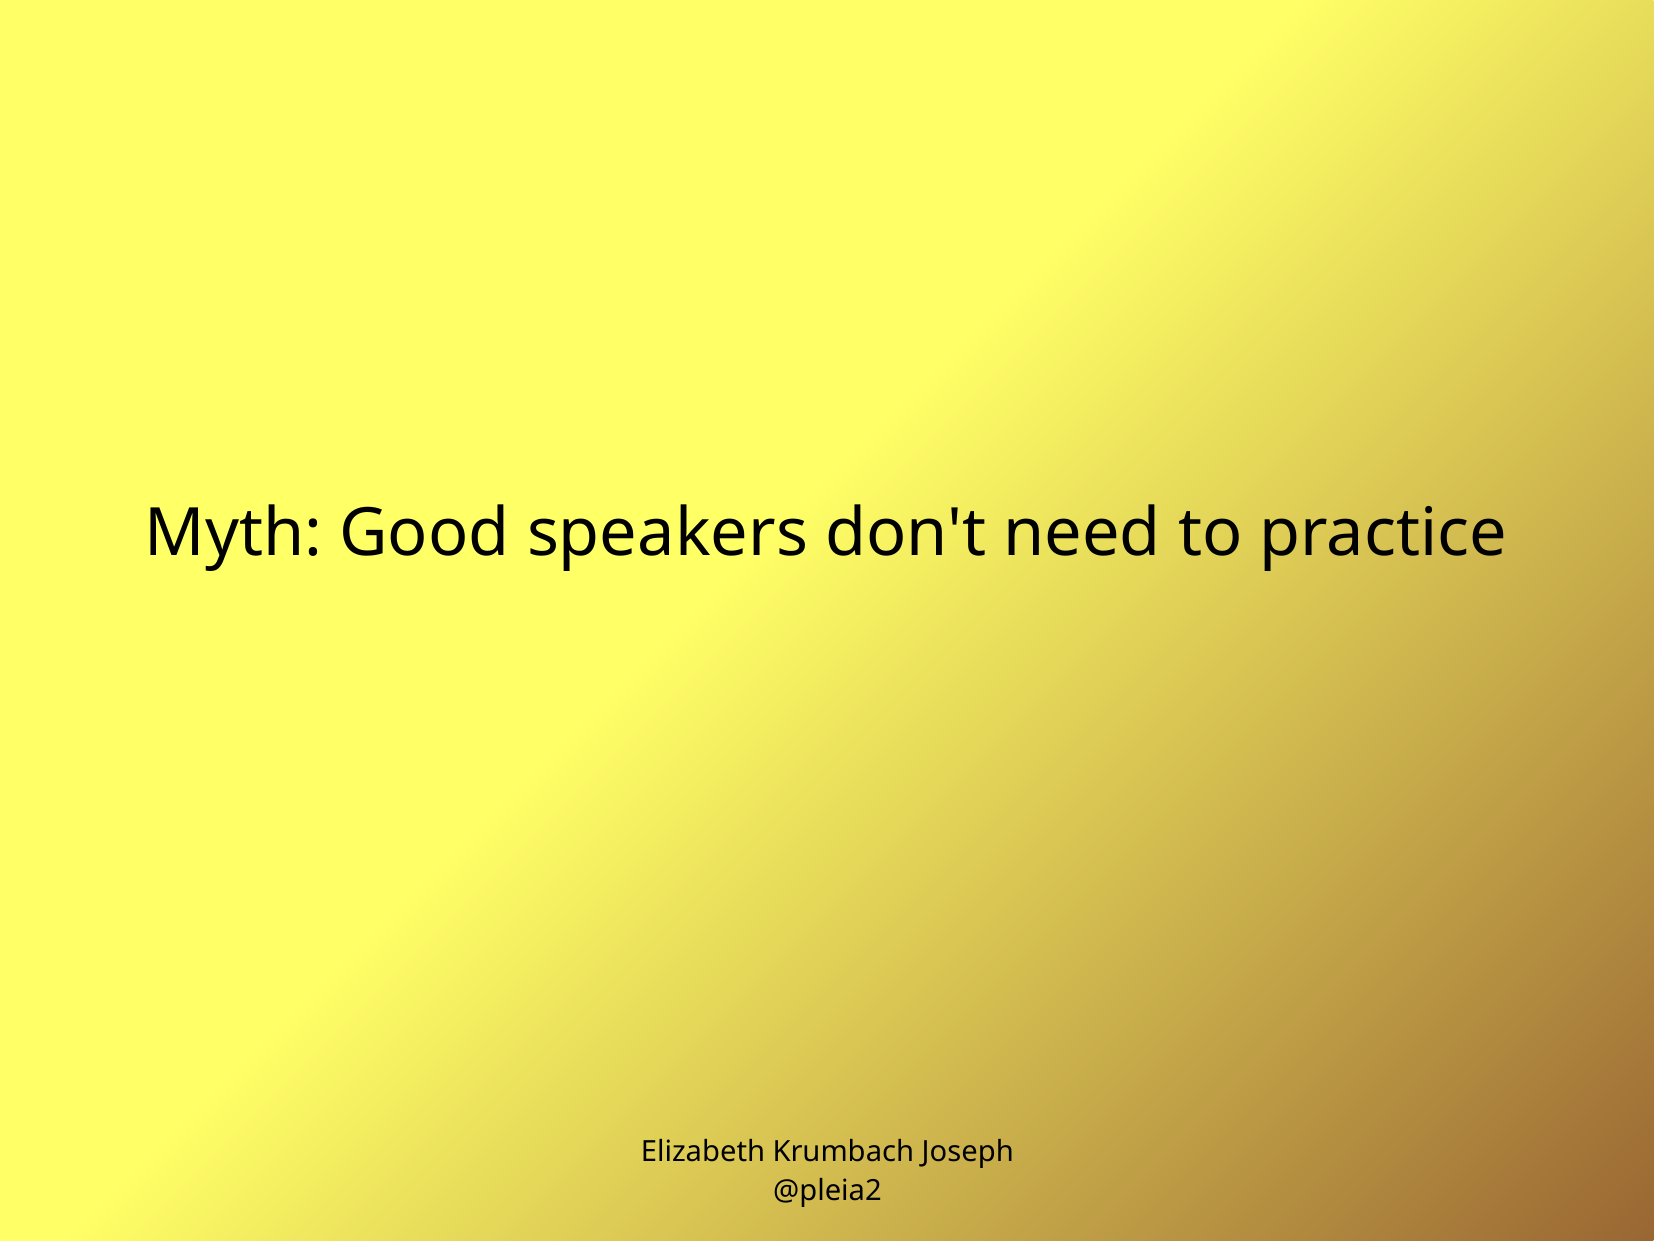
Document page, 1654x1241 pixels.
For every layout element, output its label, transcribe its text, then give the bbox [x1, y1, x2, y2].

subtitle Myth: Good speakers don't need to practice [82, 49, 1571, 1010]
